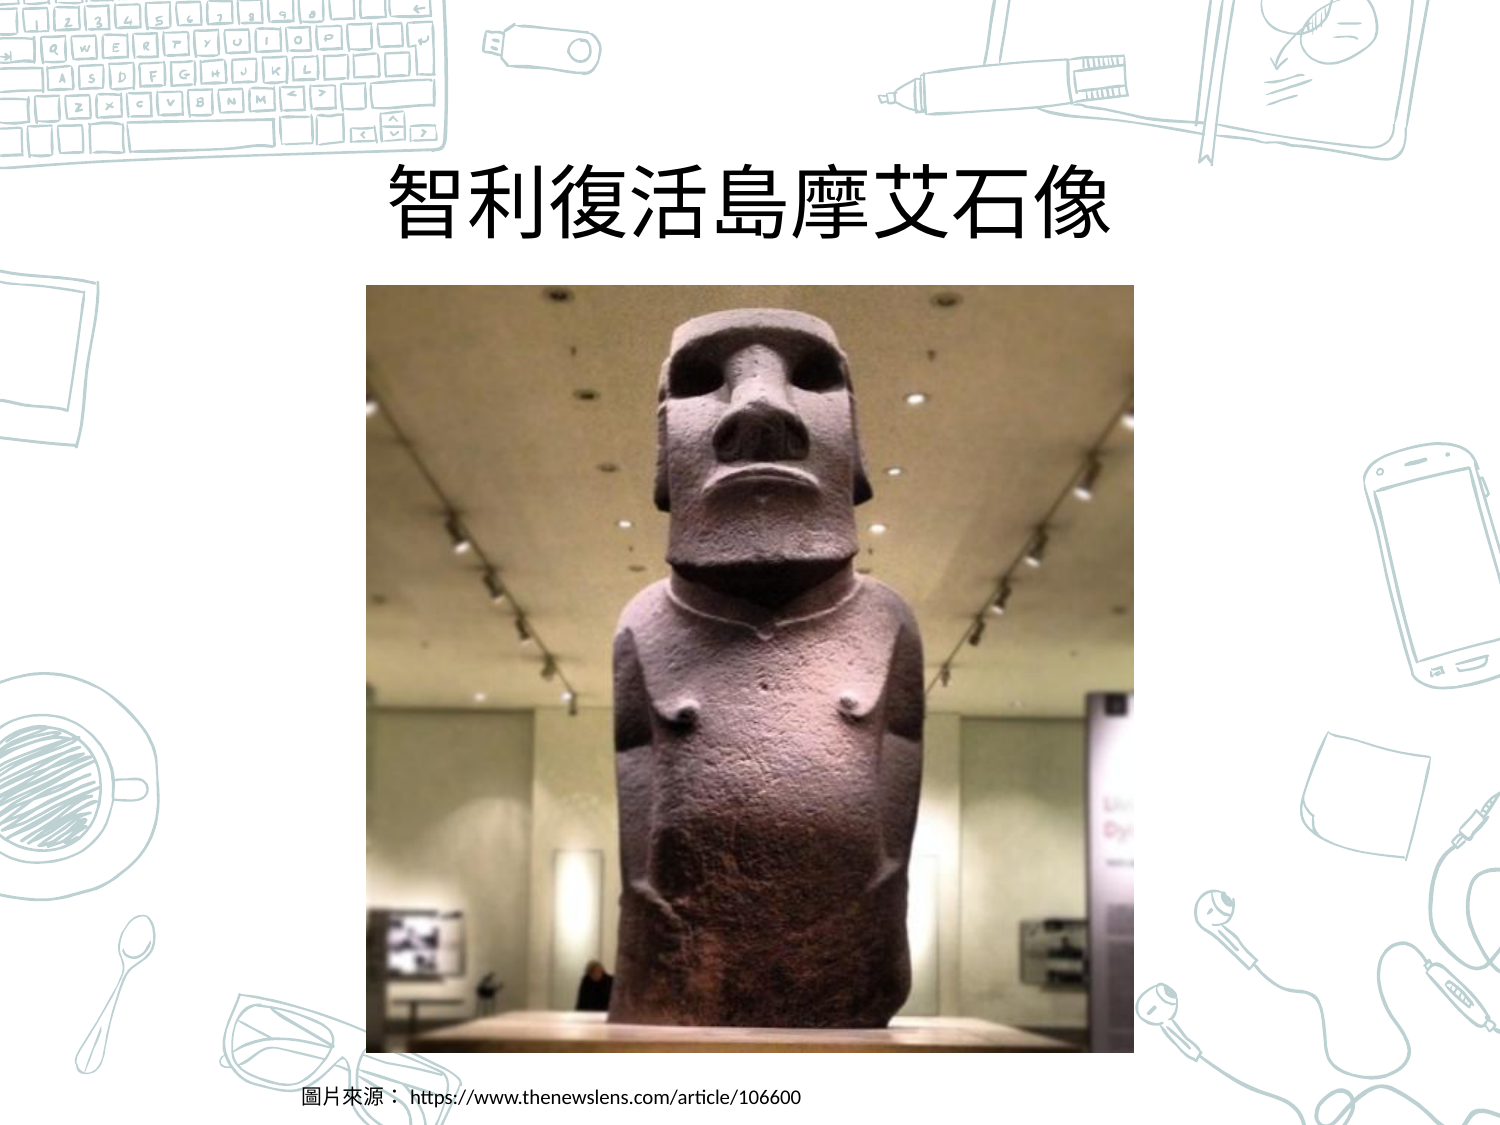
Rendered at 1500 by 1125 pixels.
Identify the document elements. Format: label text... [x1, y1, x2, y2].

picture [366, 285, 1134, 1053]
title 智利復活島摩艾石像 [185, 136, 1315, 264]
list 圖片來源： https://www.thenewslens.com/article/106600 [265, 314, 1433, 1125]
